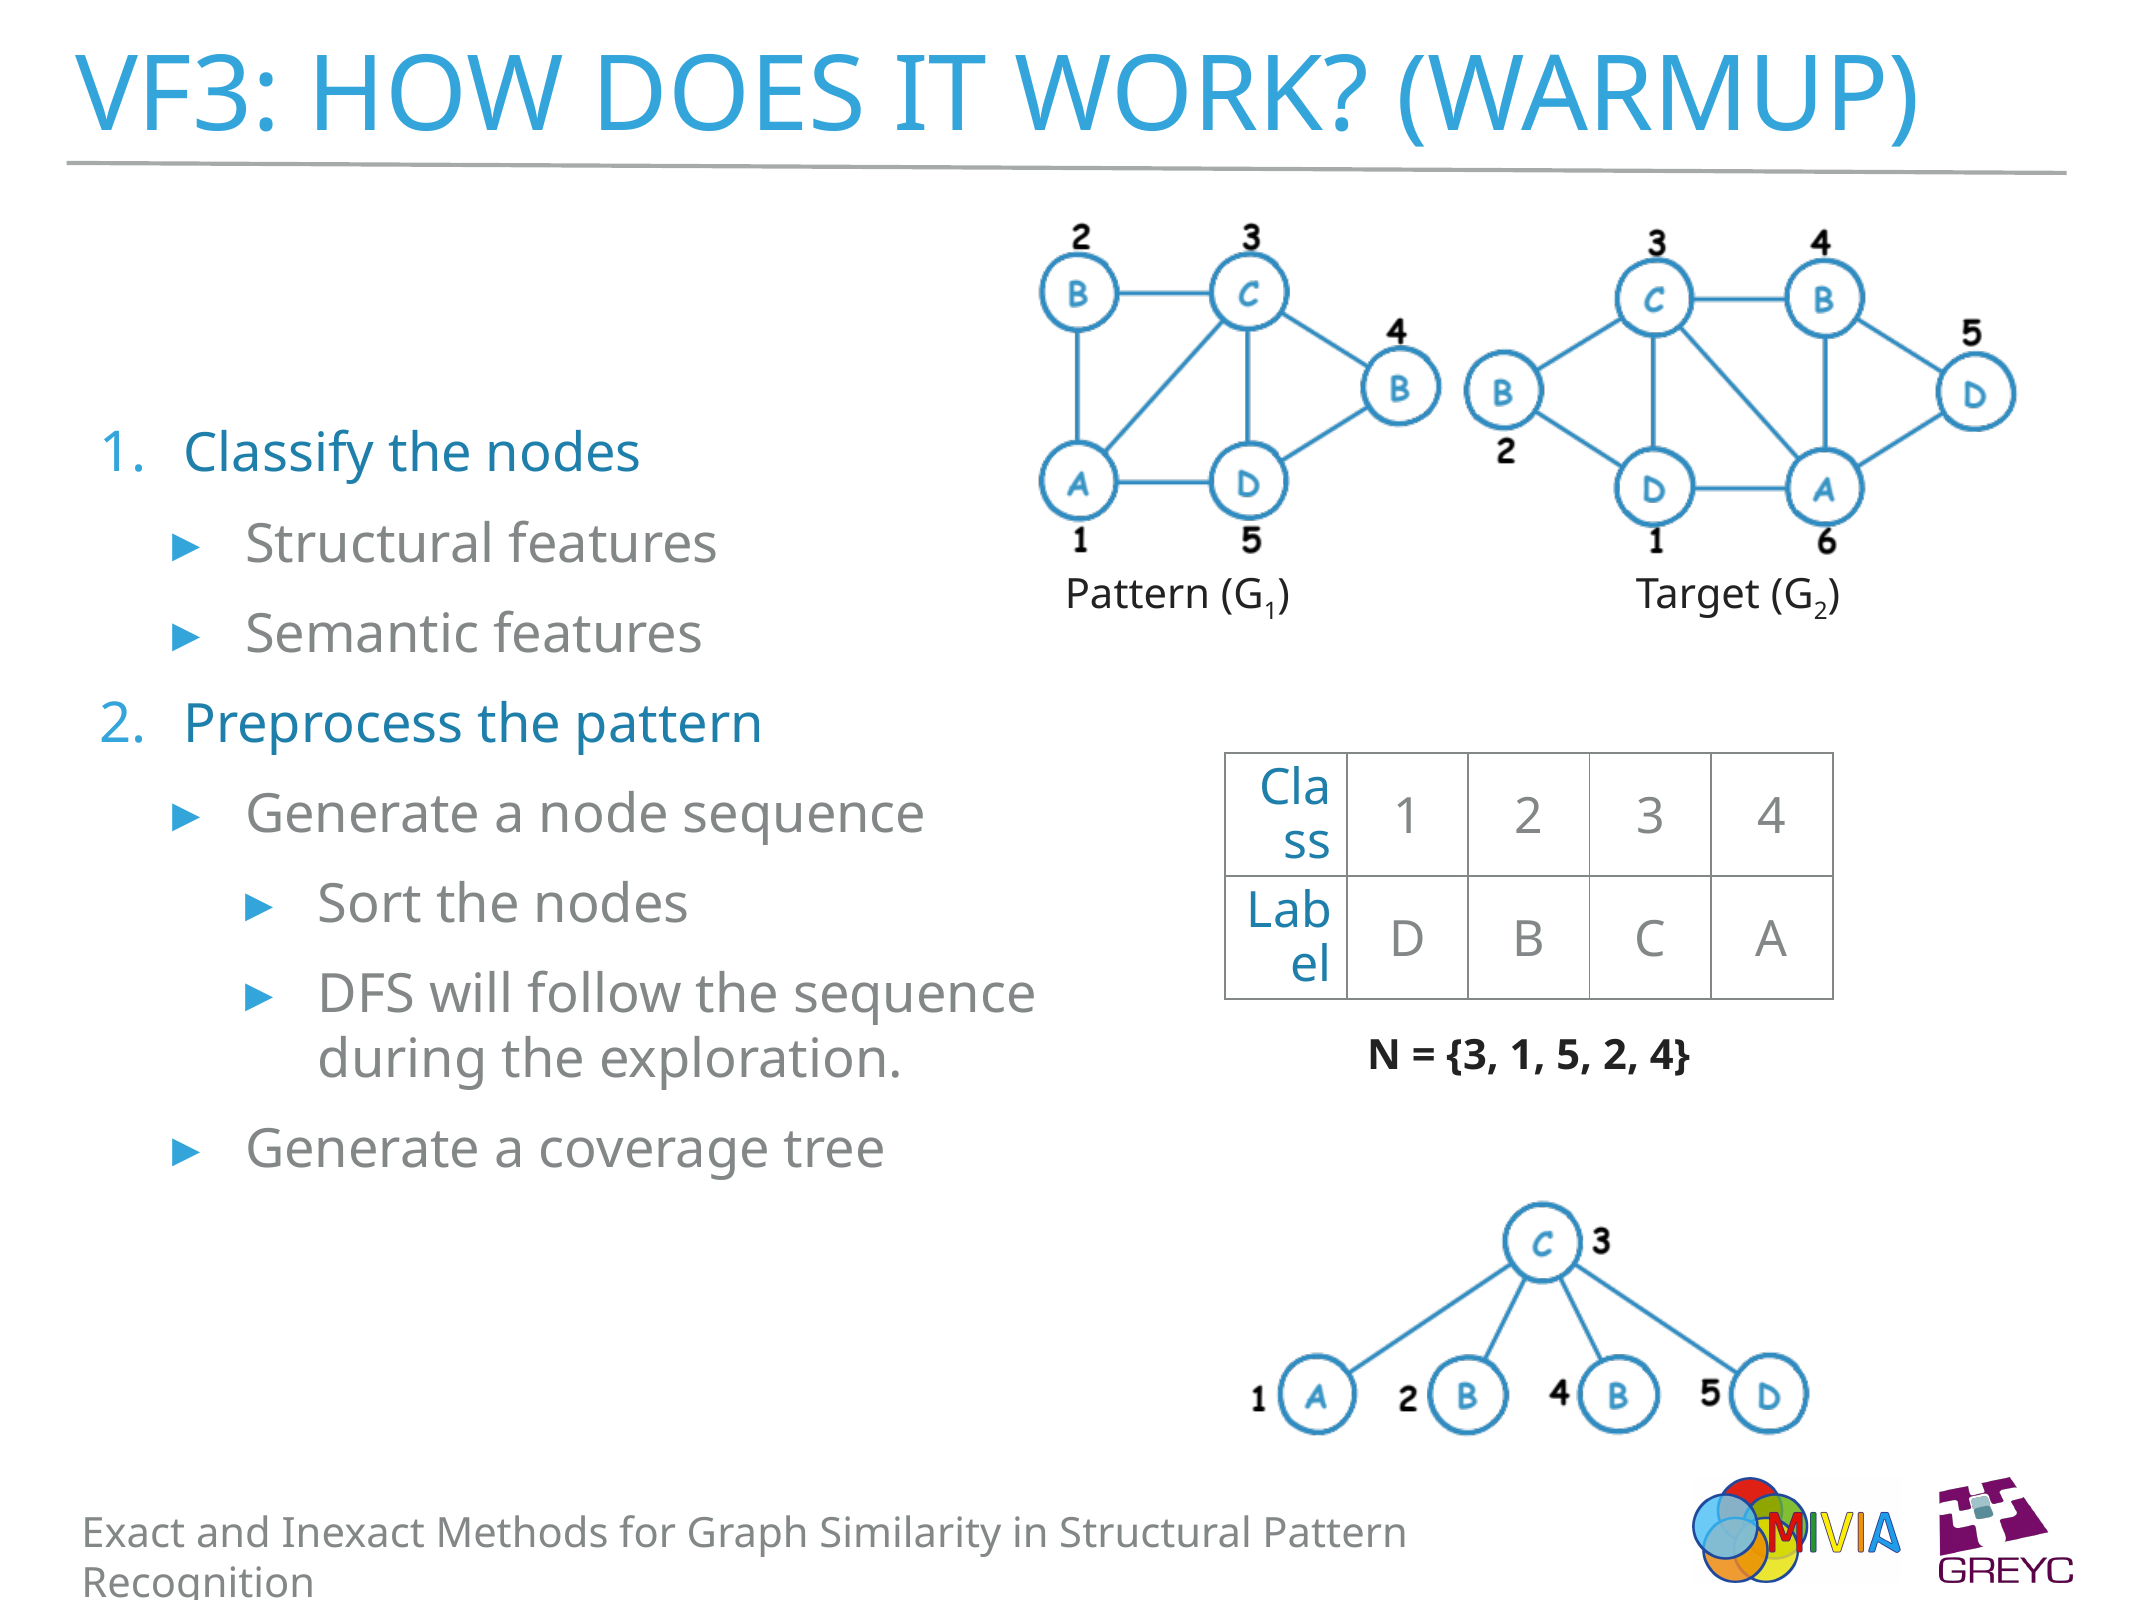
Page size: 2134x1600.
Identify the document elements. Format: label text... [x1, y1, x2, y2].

title VF3: HoW DOES IT WORK? (WARMUP) [66, 41, 2046, 161]
picture [1692, 1477, 1902, 1583]
table_header 4 [1712, 754, 1832, 875]
text_box N = {3, 1, 5, 2, 4} [1358, 1019, 1700, 1087]
table_header 1 [1348, 754, 1467, 875]
table_header 2 [1469, 754, 1589, 875]
picture [1939, 1477, 2073, 1583]
text_box Pattern (G1) [1056, 558, 1299, 633]
picture [1025, 199, 2026, 575]
text_box Target (G2) [1627, 558, 1849, 633]
table_cell B [1469, 877, 1589, 998]
text_box Classify the nodes Structural features Semantic features Preprocess the pattern Generate a node sequence Sort the nodes DFS will follow the sequence during the exploration. Generate a coverage tree [90, 409, 1178, 1543]
table_cell C [1590, 877, 1710, 998]
table_cell Label [1226, 877, 1346, 998]
table_cell D [1348, 877, 1467, 998]
picture [1239, 1190, 1819, 1445]
table_header Class [1226, 754, 1346, 875]
table_header 3 [1590, 754, 1710, 875]
table_cell A [1712, 877, 1832, 998]
